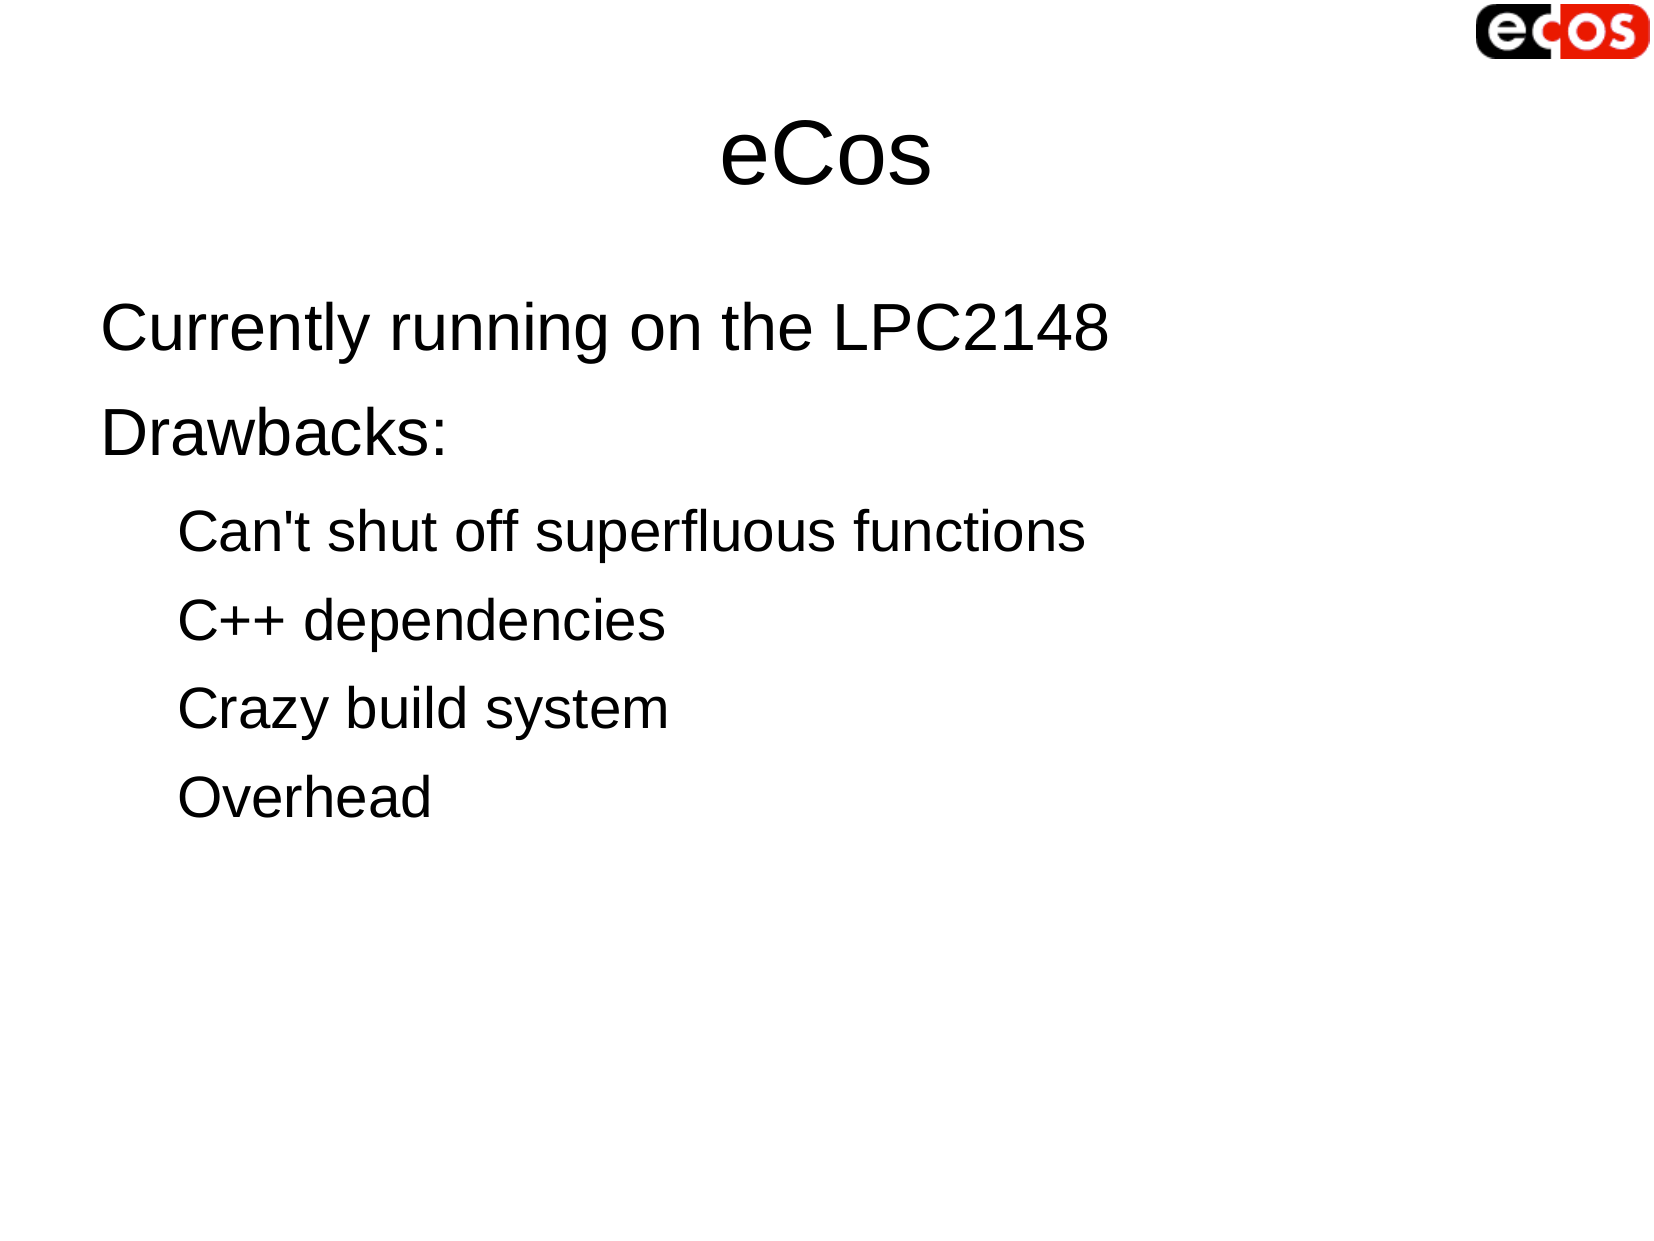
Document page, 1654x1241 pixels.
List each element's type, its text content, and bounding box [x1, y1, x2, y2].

list Currently running on the LPC2148 Drawbacks: Can't shut off superfluous functions C++ dependencies Crazy build system Overhead [82, 290, 1571, 1109]
picture [1476, 4, 1650, 60]
title eCos [82, 49, 1571, 257]
